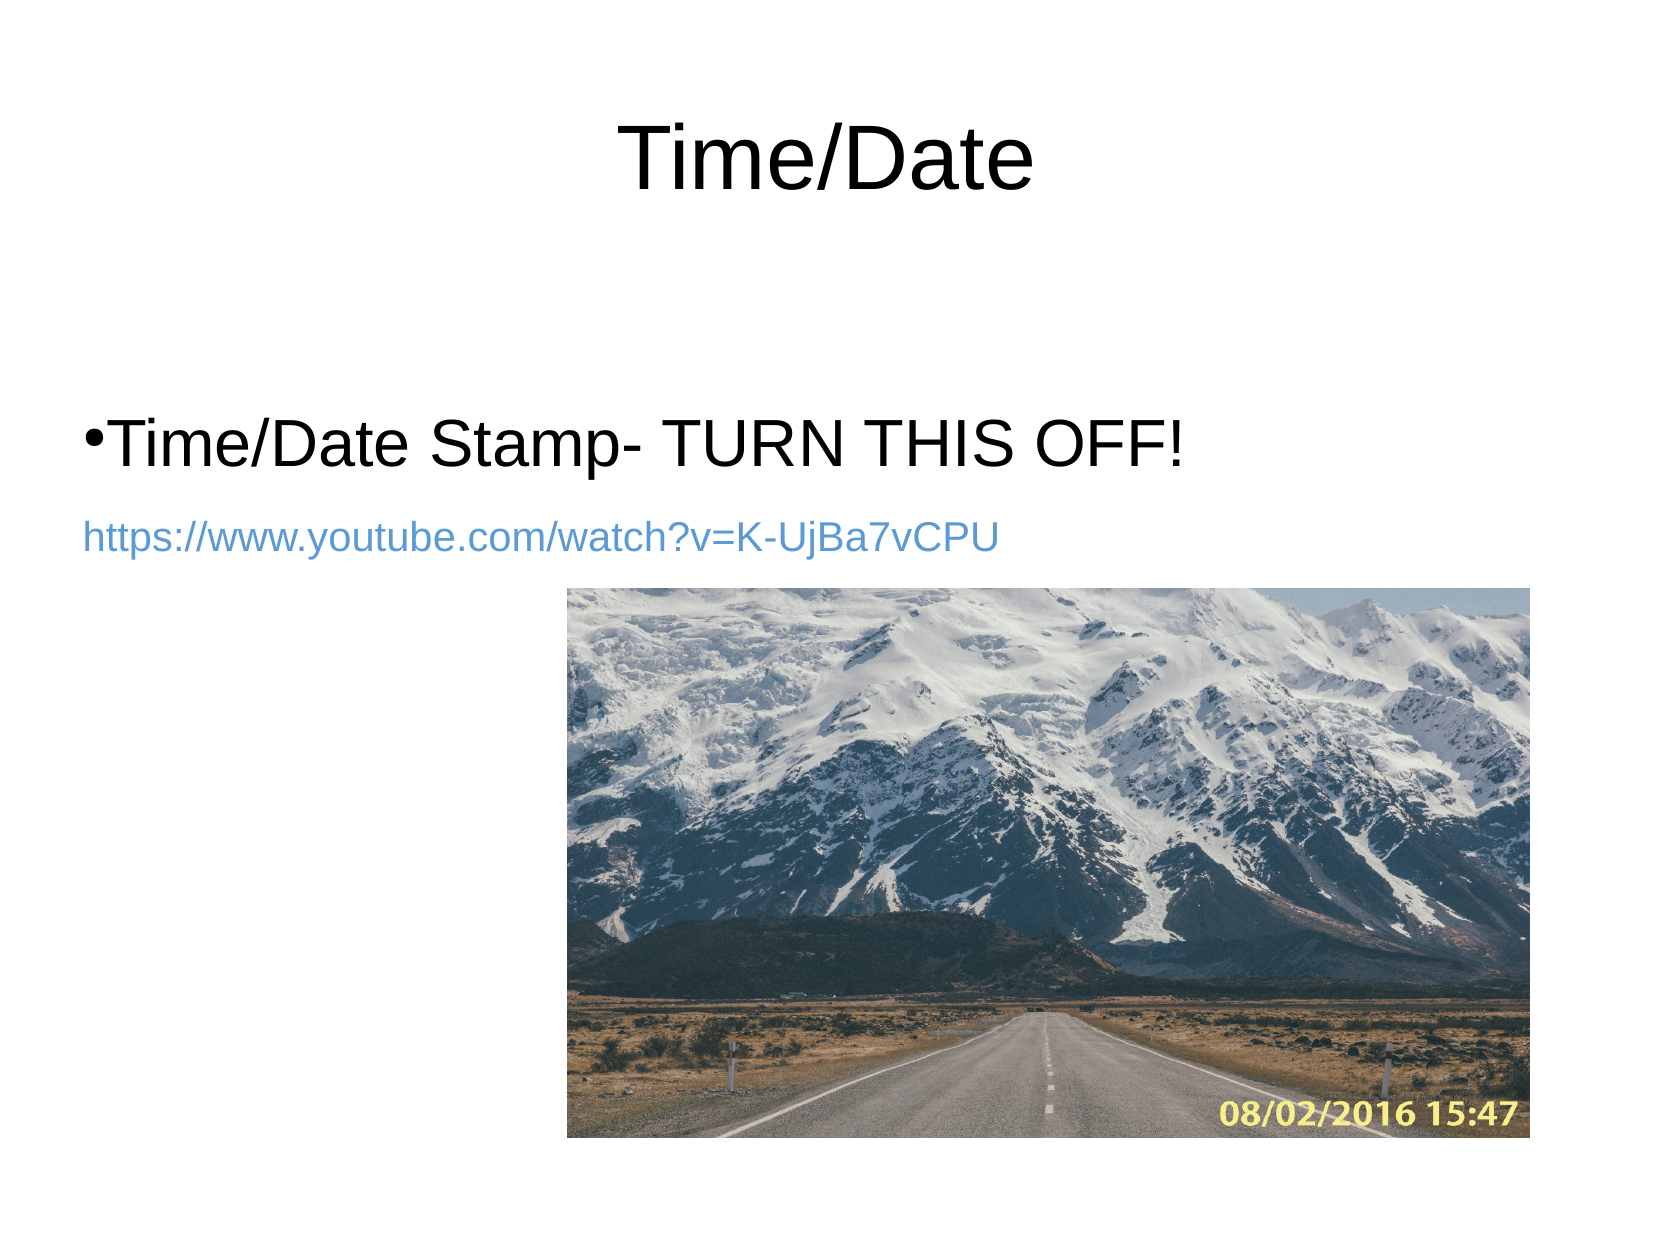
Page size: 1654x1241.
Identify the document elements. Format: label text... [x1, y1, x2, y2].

title Time/Date [82, 49, 1571, 257]
picture [567, 588, 1530, 1138]
list Time/Date Stamp- TURN THIS OFF! https://www.youtube.com/watch?v=K-UjBa7vCPU [82, 290, 1571, 1010]
